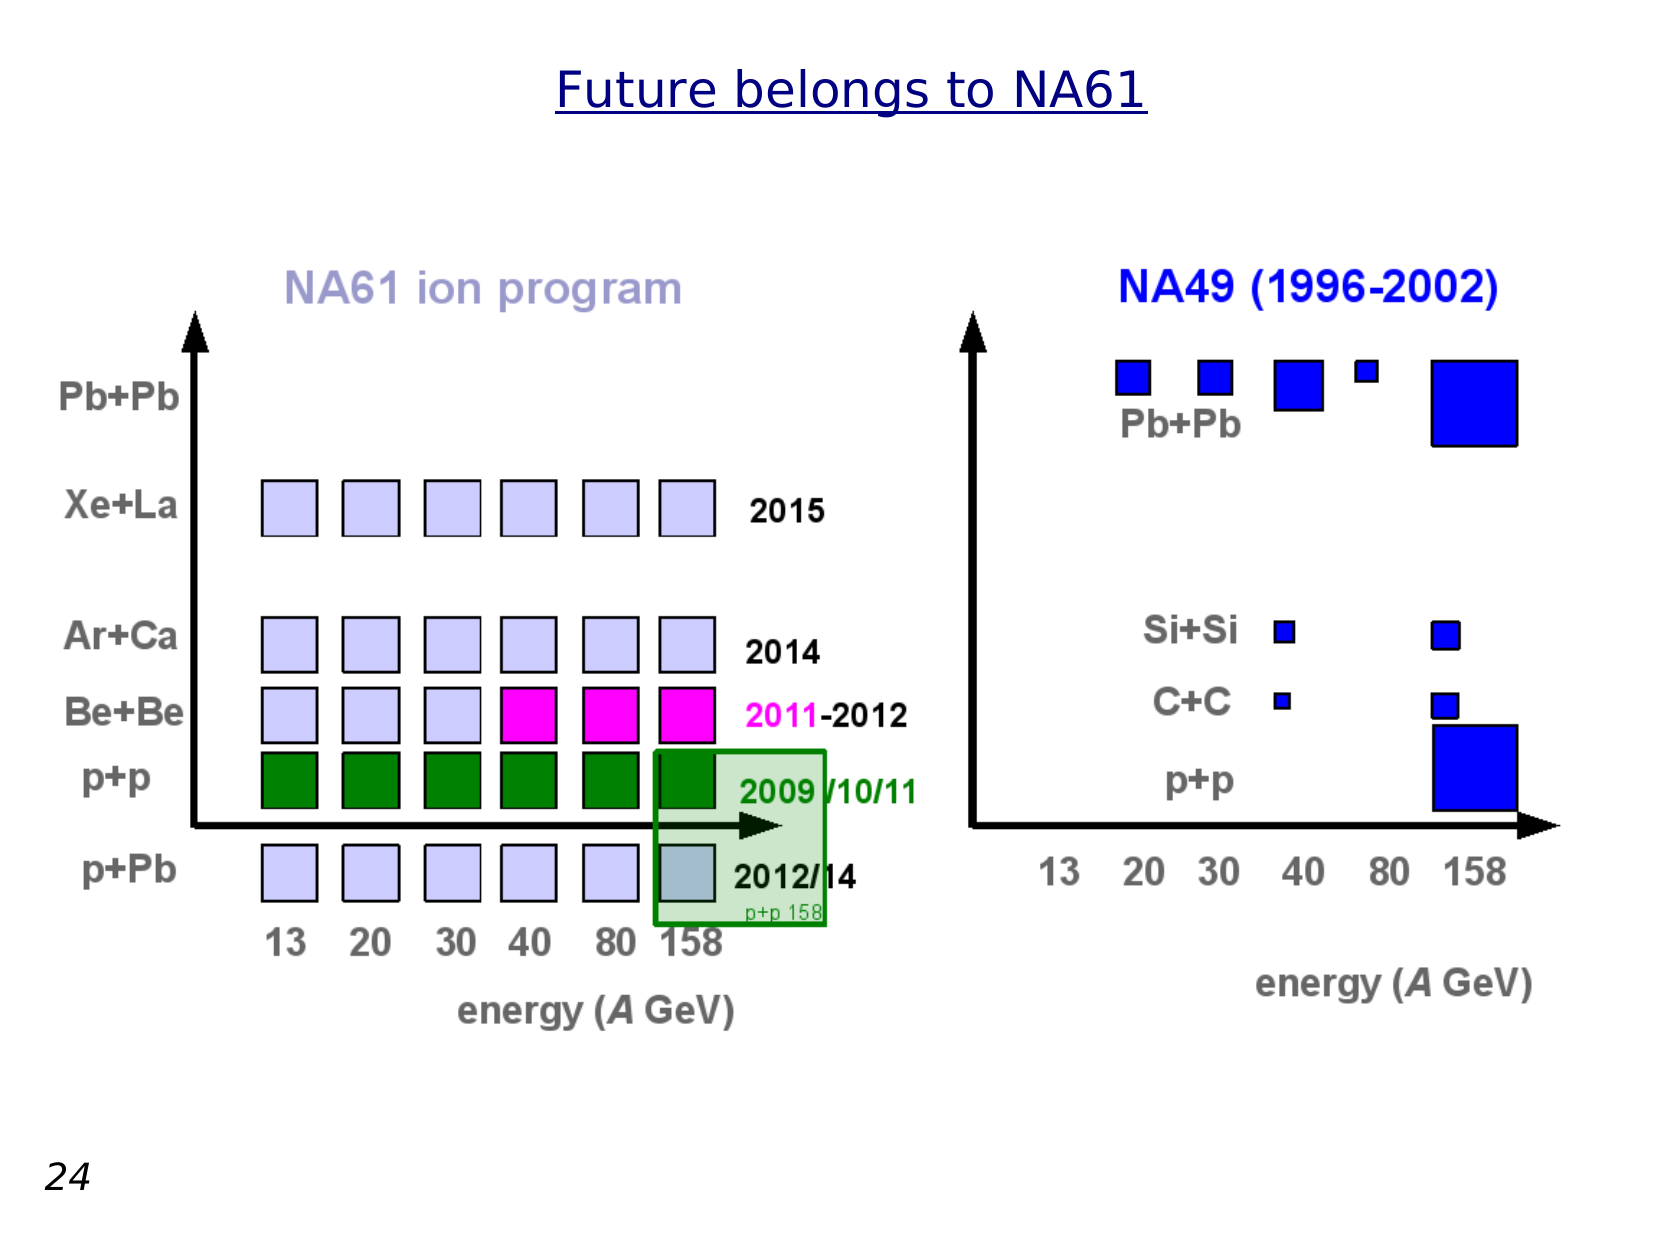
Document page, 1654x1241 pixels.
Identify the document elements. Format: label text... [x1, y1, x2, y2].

picture [45, 203, 1621, 1044]
text_box Future belongs to NA61 [555, 61, 1149, 120]
